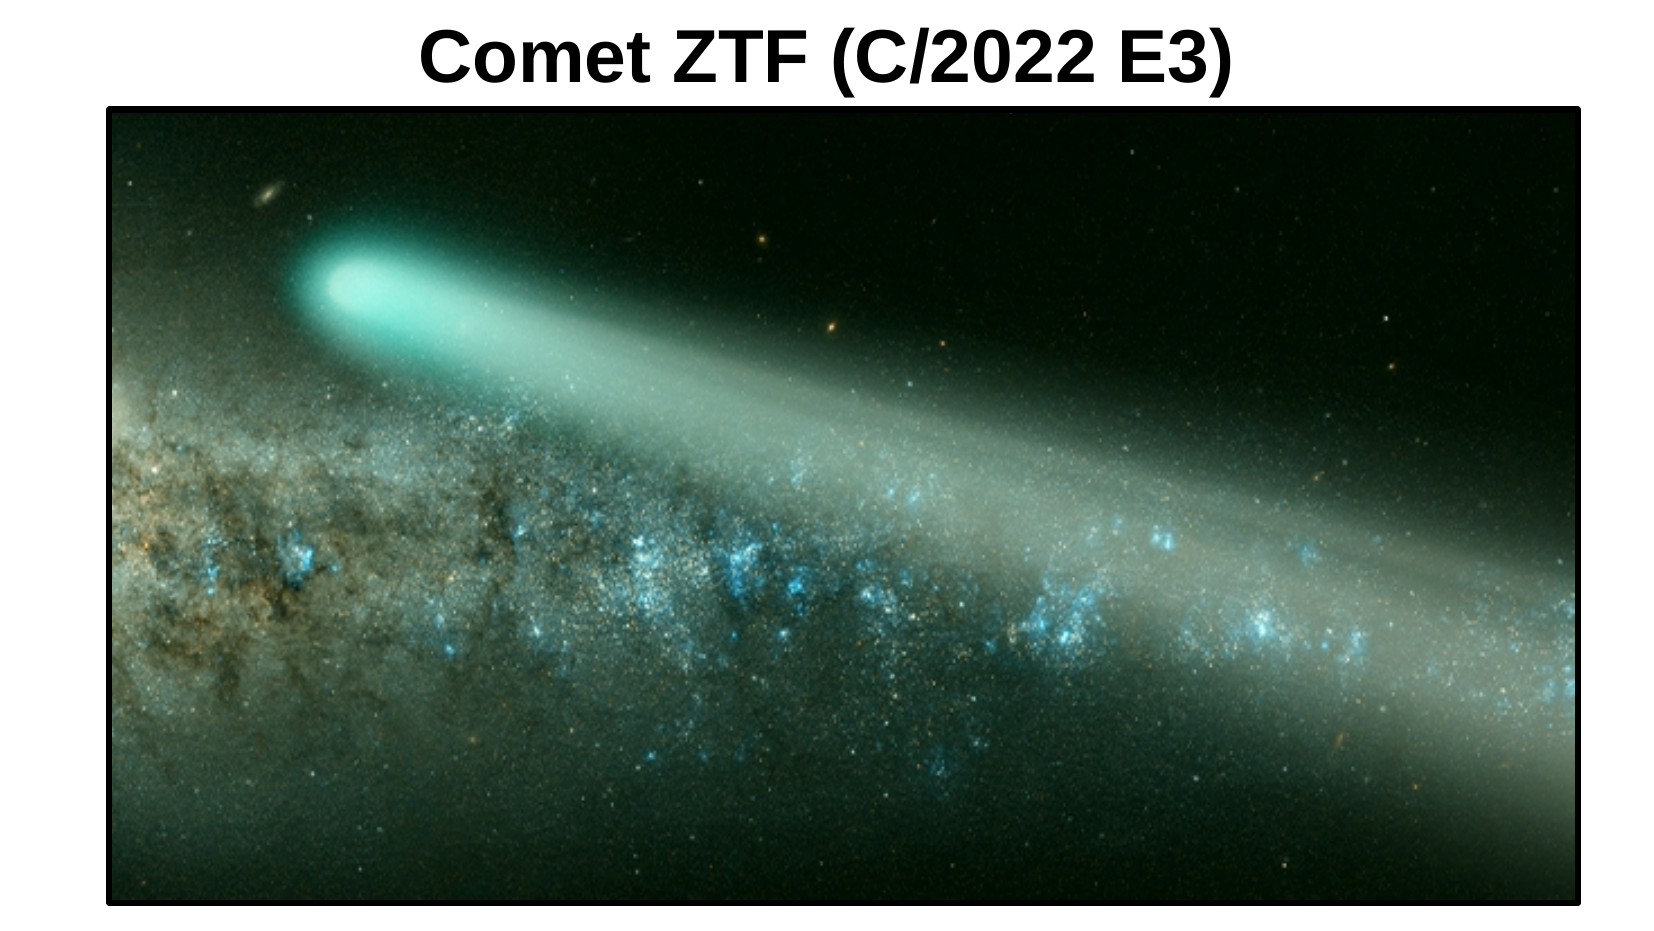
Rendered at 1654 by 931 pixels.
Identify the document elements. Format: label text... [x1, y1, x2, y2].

title Comet ZTF (C/2022 E3) [0, 4, 1654, 113]
picture [112, 112, 1576, 901]
